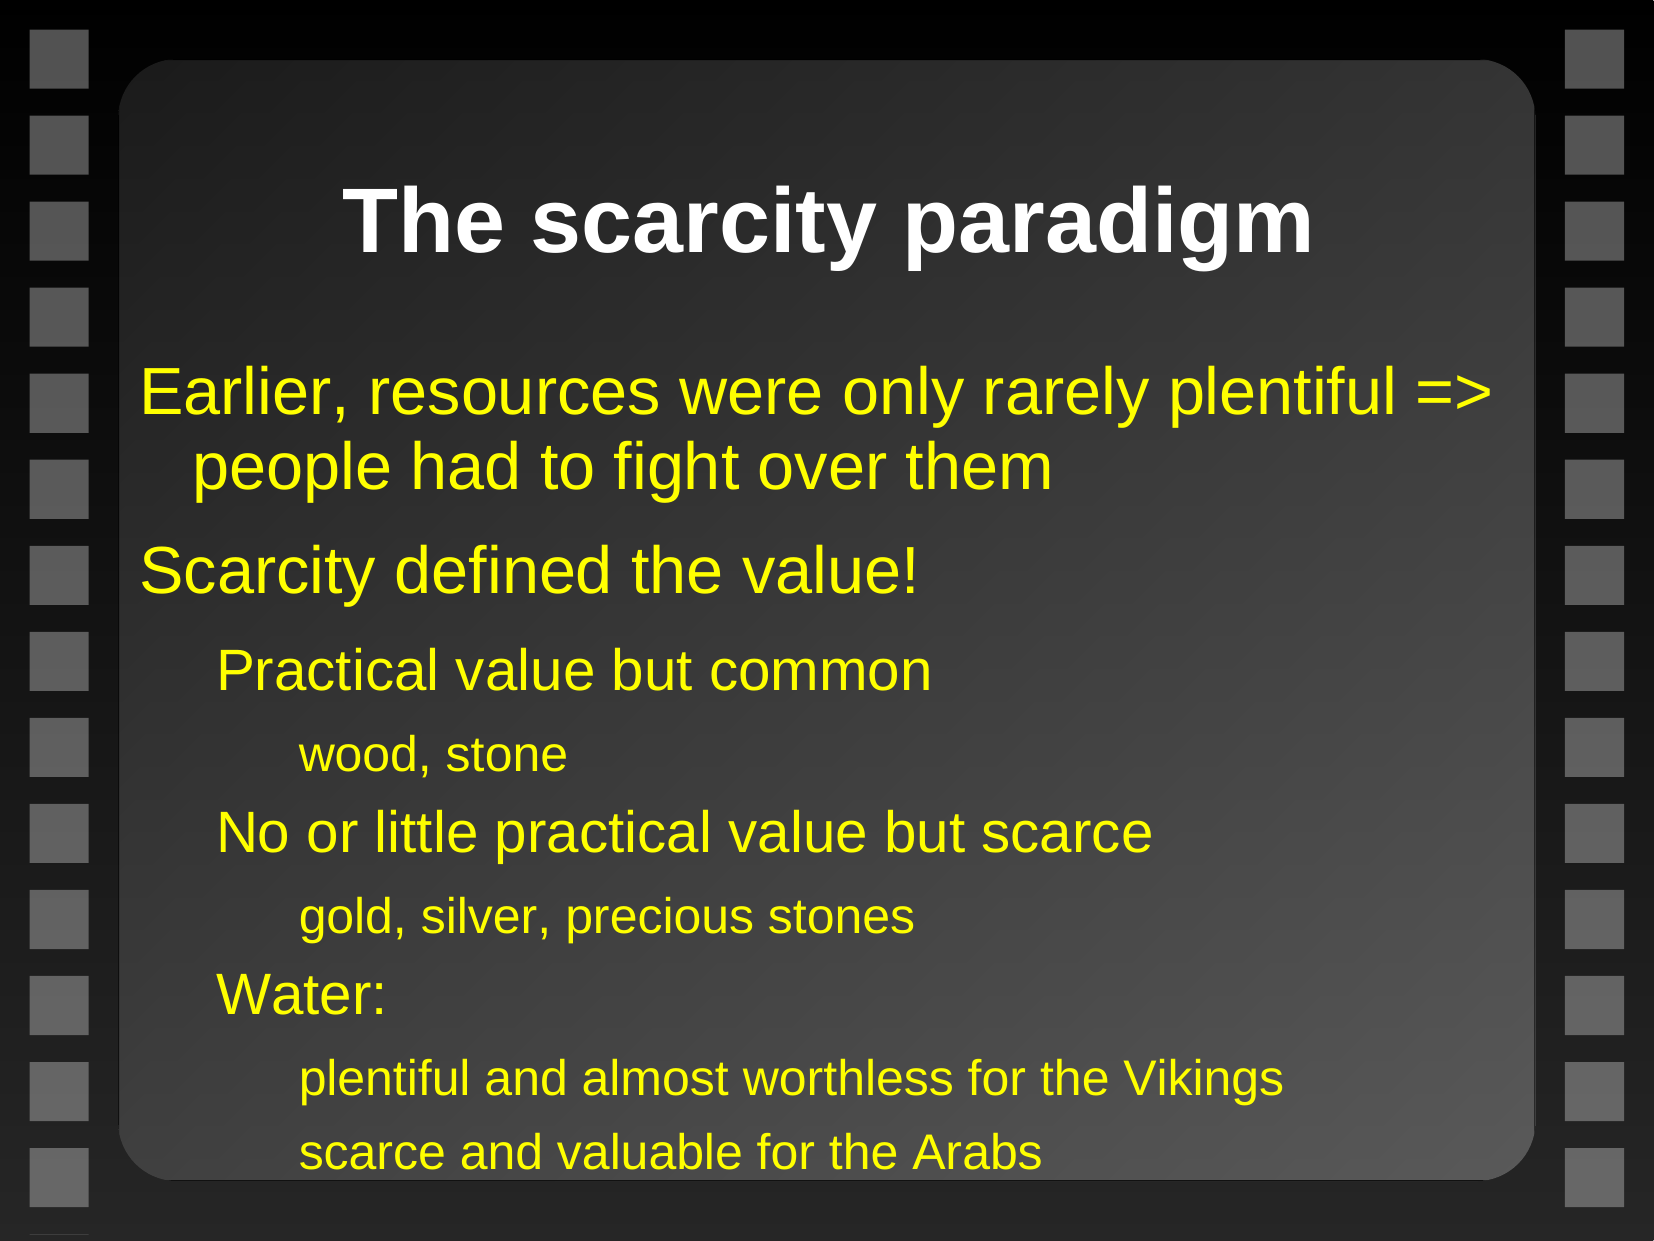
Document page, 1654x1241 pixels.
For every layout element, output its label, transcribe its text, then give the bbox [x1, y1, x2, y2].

title The scarcity paradigm [123, 117, 1536, 325]
list Earlier, resources were only rarely plentiful => people had to fight over them Scarcity defined the value! Practical value but common wood, stone No or little practical value but scarce gold, silver, precious stones Water: plentiful and almost worthless for the Vikings scarce and valuable for the Arabs [121, 354, 1534, 1180]
